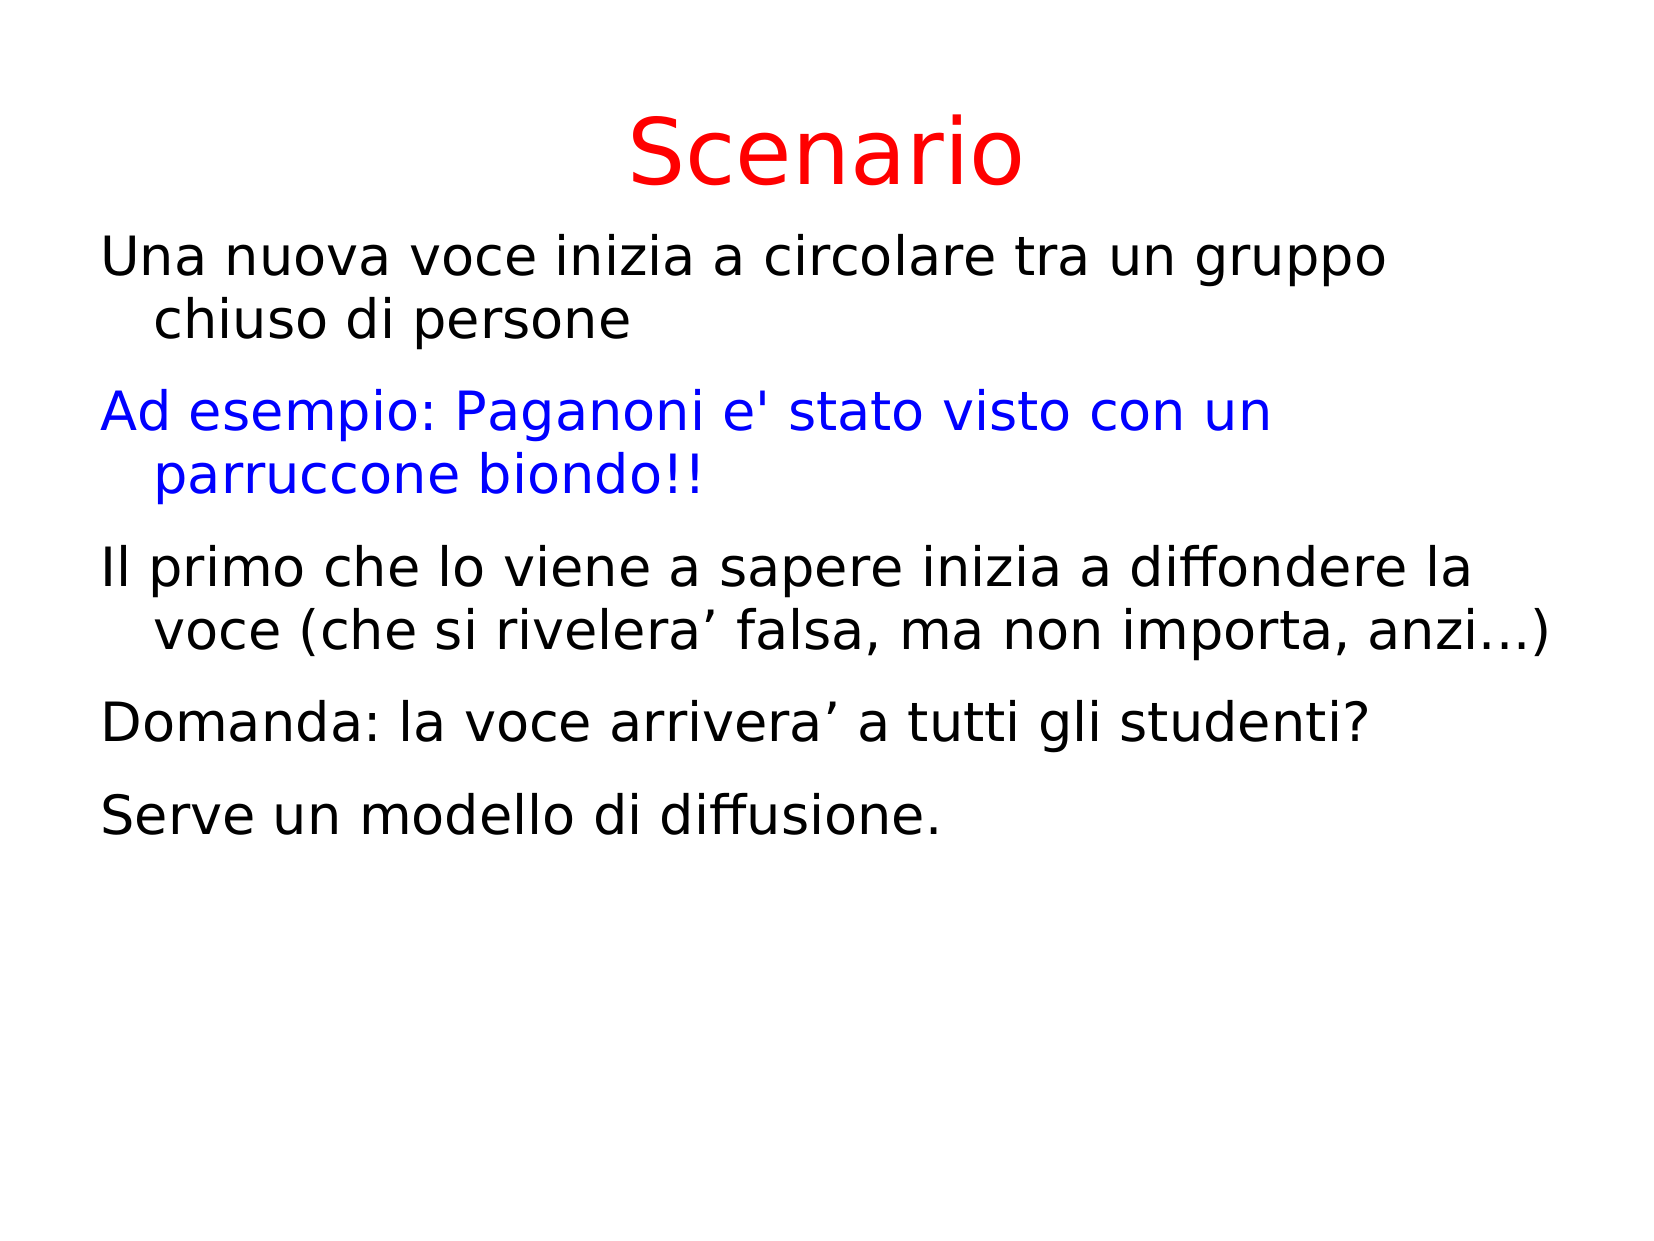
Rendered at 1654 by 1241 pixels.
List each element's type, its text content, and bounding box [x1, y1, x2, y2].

list Una nuova voce inizia a circolare tra un gruppo chiuso di persone Ad esempio: Paganoni e' stato visto con un parruccone biondo!! Il primo che lo viene a sapere inizia a diffondere la voce (che si rivelera’ falsa, ma non importa, anzi...) Domanda: la voce arrivera’ a tutti gli studenti? Serve un modello di diffusione. [82, 225, 1571, 1094]
title Scenario [82, 49, 1571, 225]
